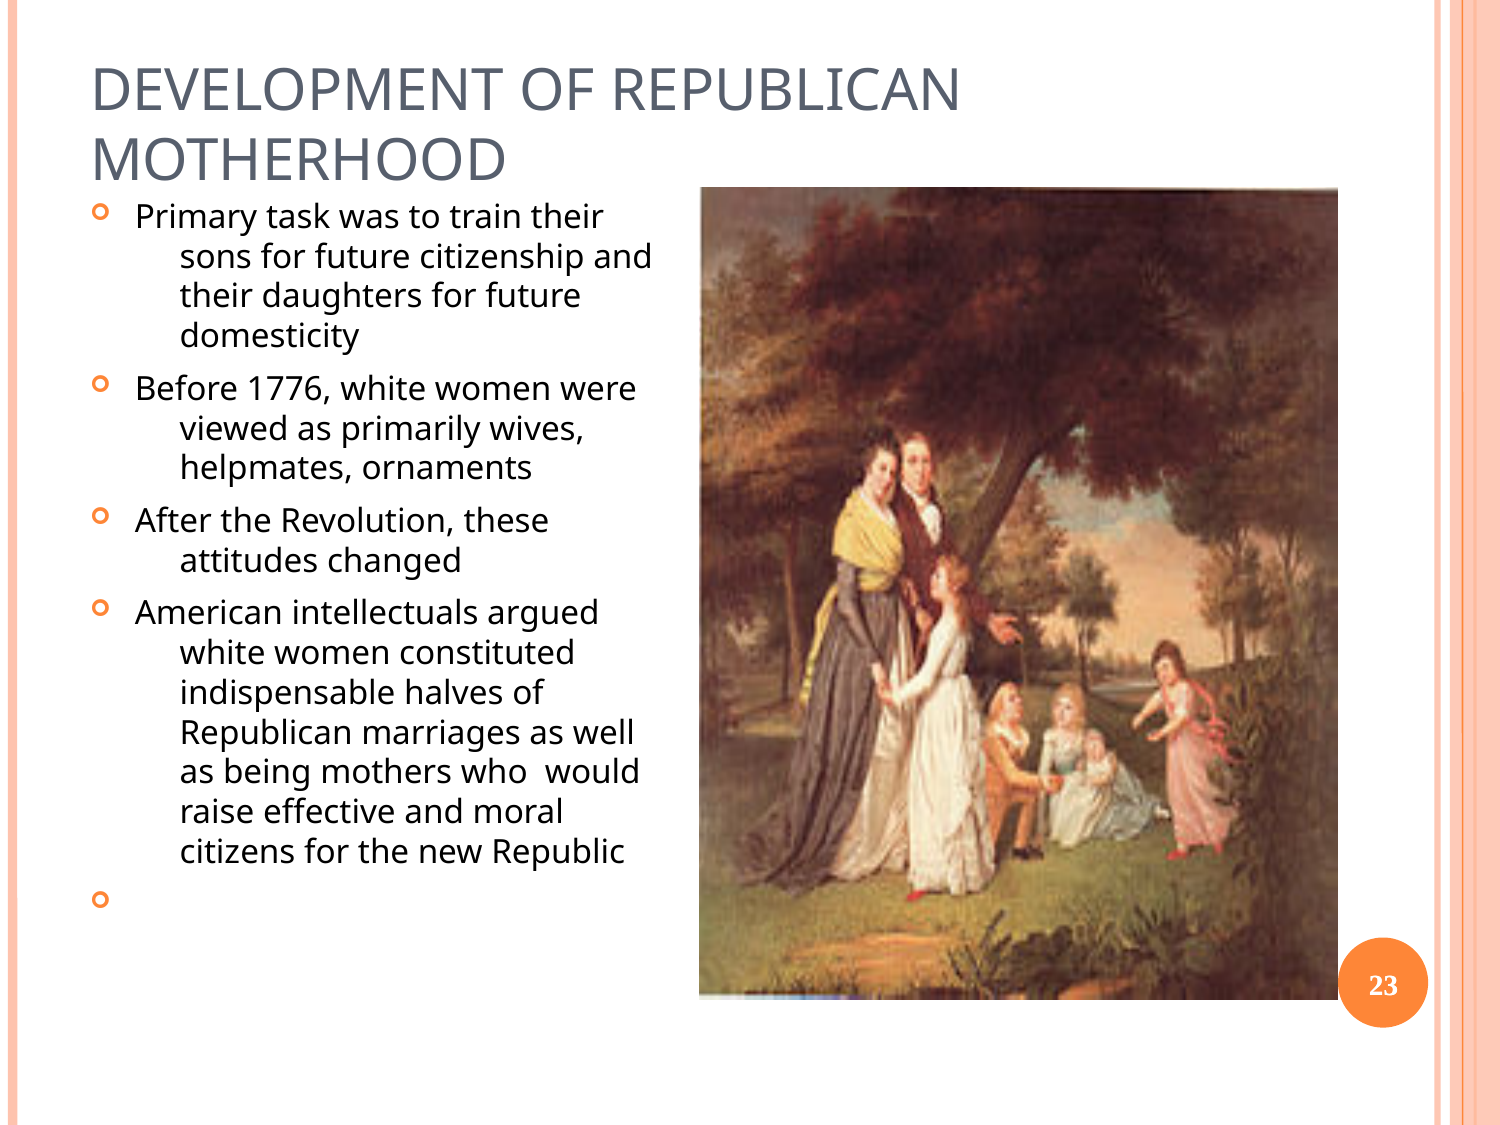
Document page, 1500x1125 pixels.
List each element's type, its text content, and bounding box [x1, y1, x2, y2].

picture [699, 187, 1338, 1000]
title Development of Republican Motherhood [75, 45, 1363, 163]
list Primary task was to train their sons for future citizenship and their daughters for future domesticity Before 1776, white women were viewed as primarily wives, helpmates, ornaments After the Revolution, these attitudes changed American intellectuals argued white women constituted indispensable halves of Republican marriages as well as being mothers who would raise effective and moral citizens for the new Republic [75, 187, 676, 1038]
text_box [1333, 940, 1434, 1027]
